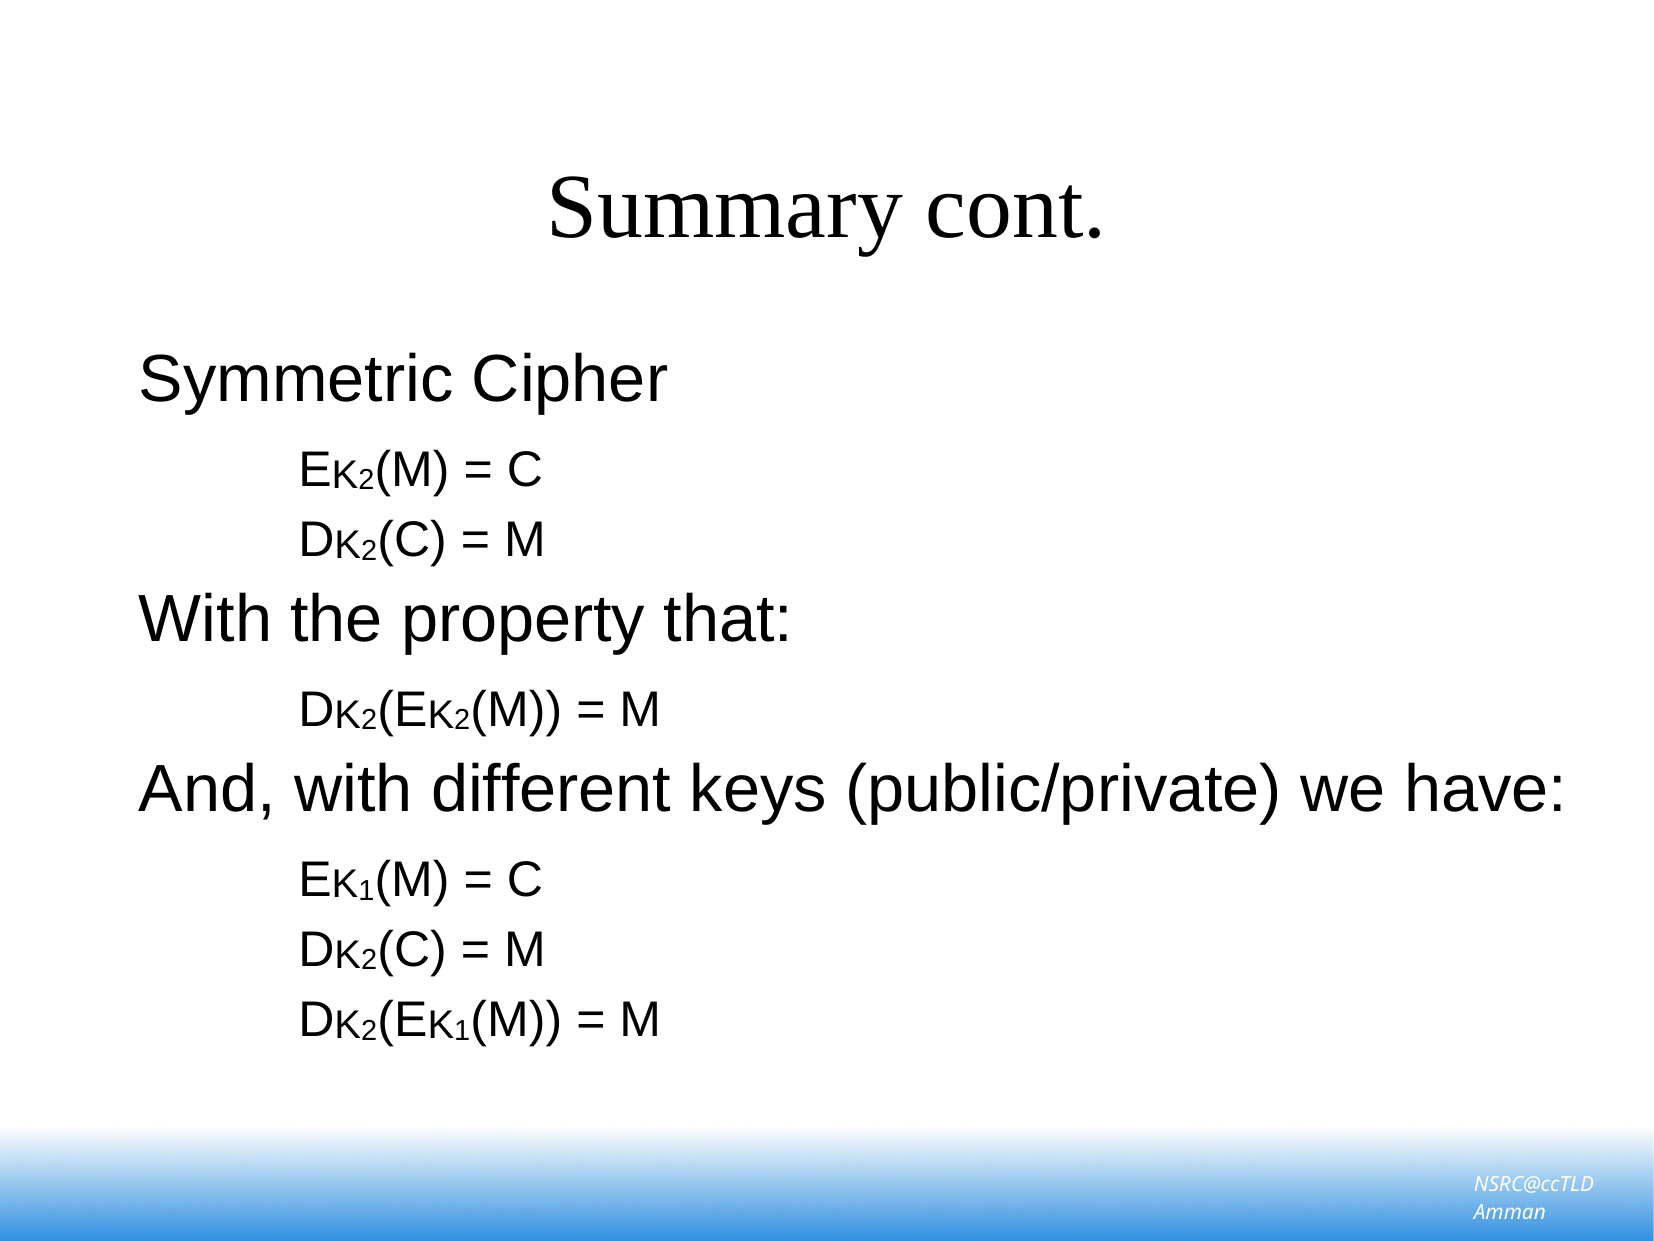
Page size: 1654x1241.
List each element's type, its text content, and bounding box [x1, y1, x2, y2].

picture [0, 1124, 1654, 1241]
list Symmetric Cipher EK2(M) = C DK2(C) = M With the property that: DK2(EK2(M)) = M And, with different keys (public/private) we have: EK1(M) = C DK2(C) = M DK2(EK1(M)) = M [121, 344, 1576, 1145]
title Summary cont. [121, 102, 1534, 310]
